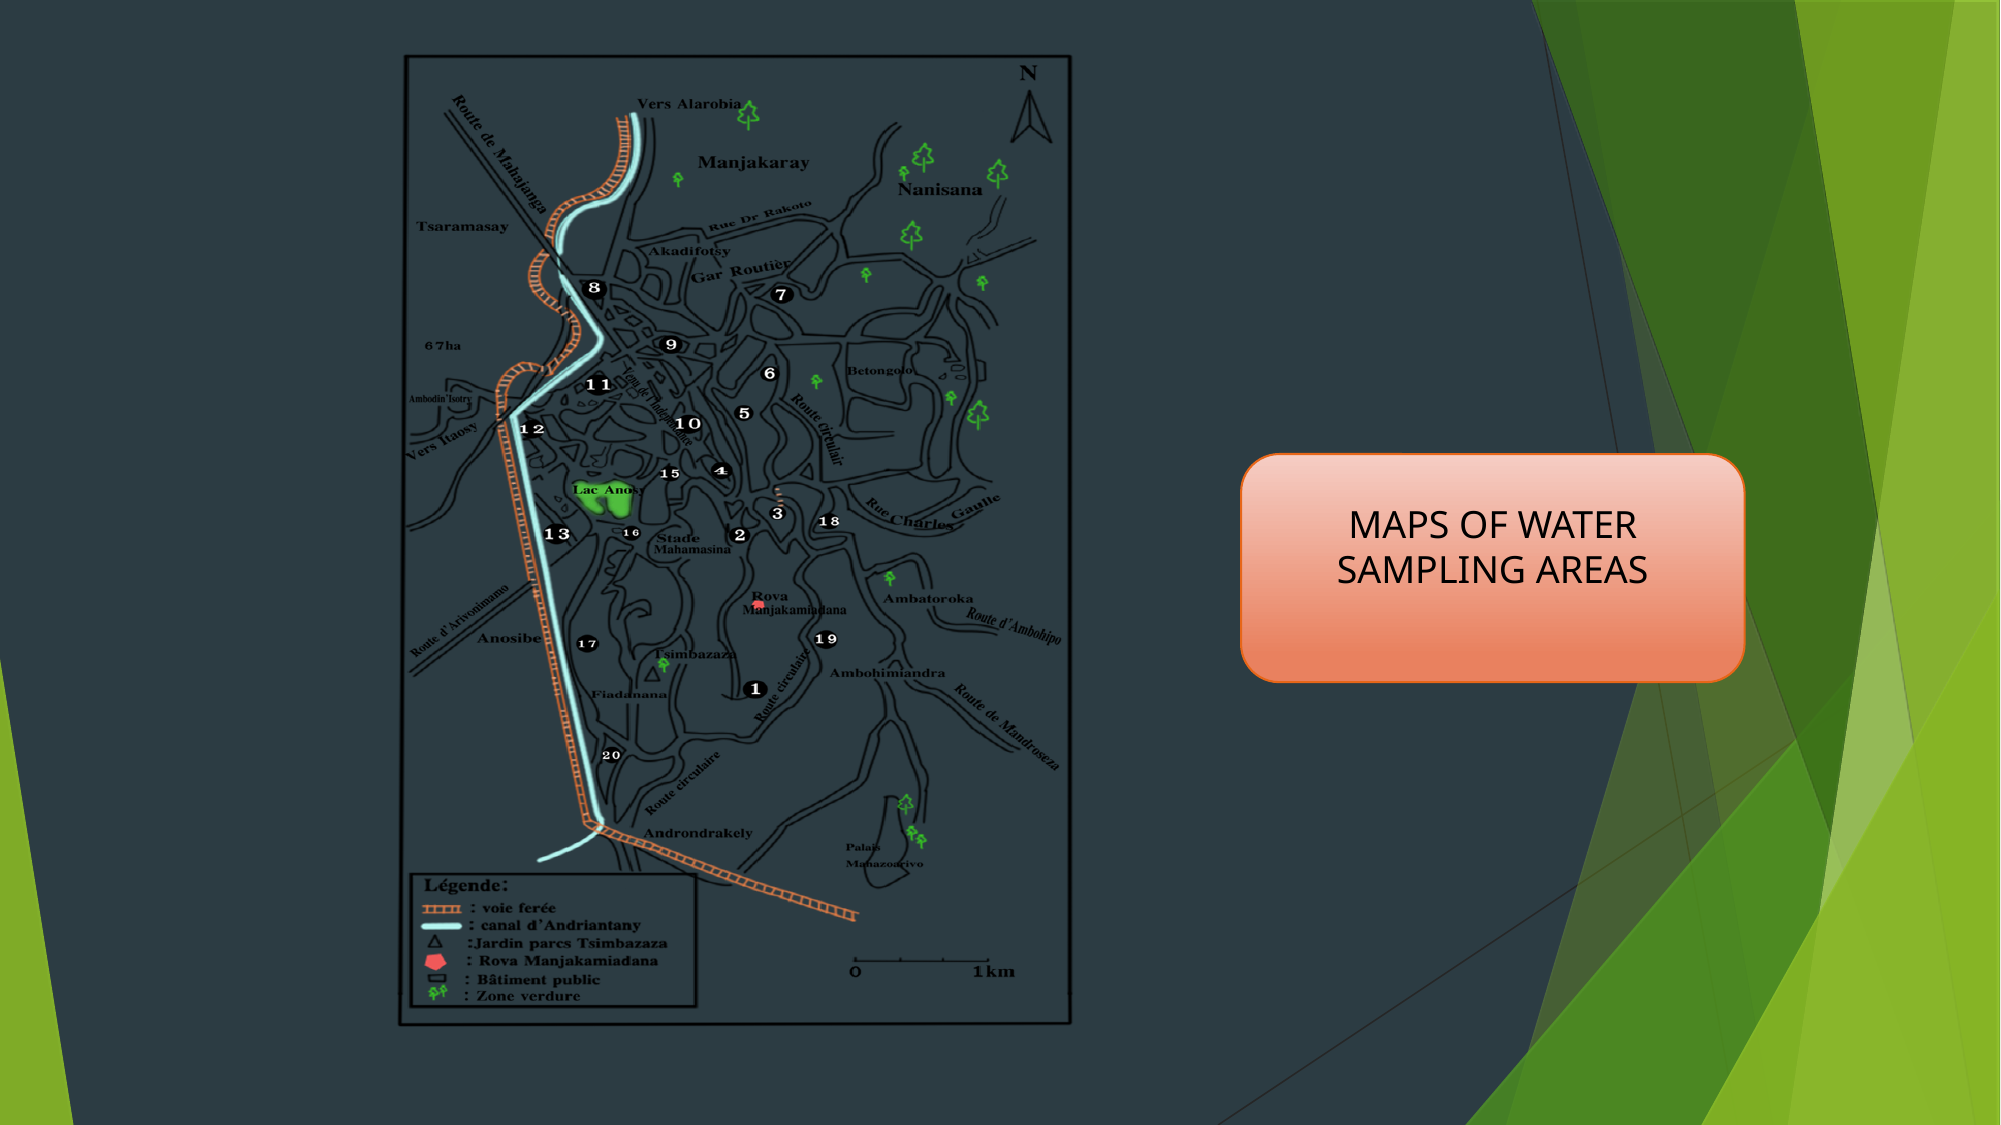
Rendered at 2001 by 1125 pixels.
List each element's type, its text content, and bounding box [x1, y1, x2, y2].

text_box MAPS OF WATER SAMPLING AREAS [1241, 454, 1745, 683]
picture [281, 0, 1203, 1066]
